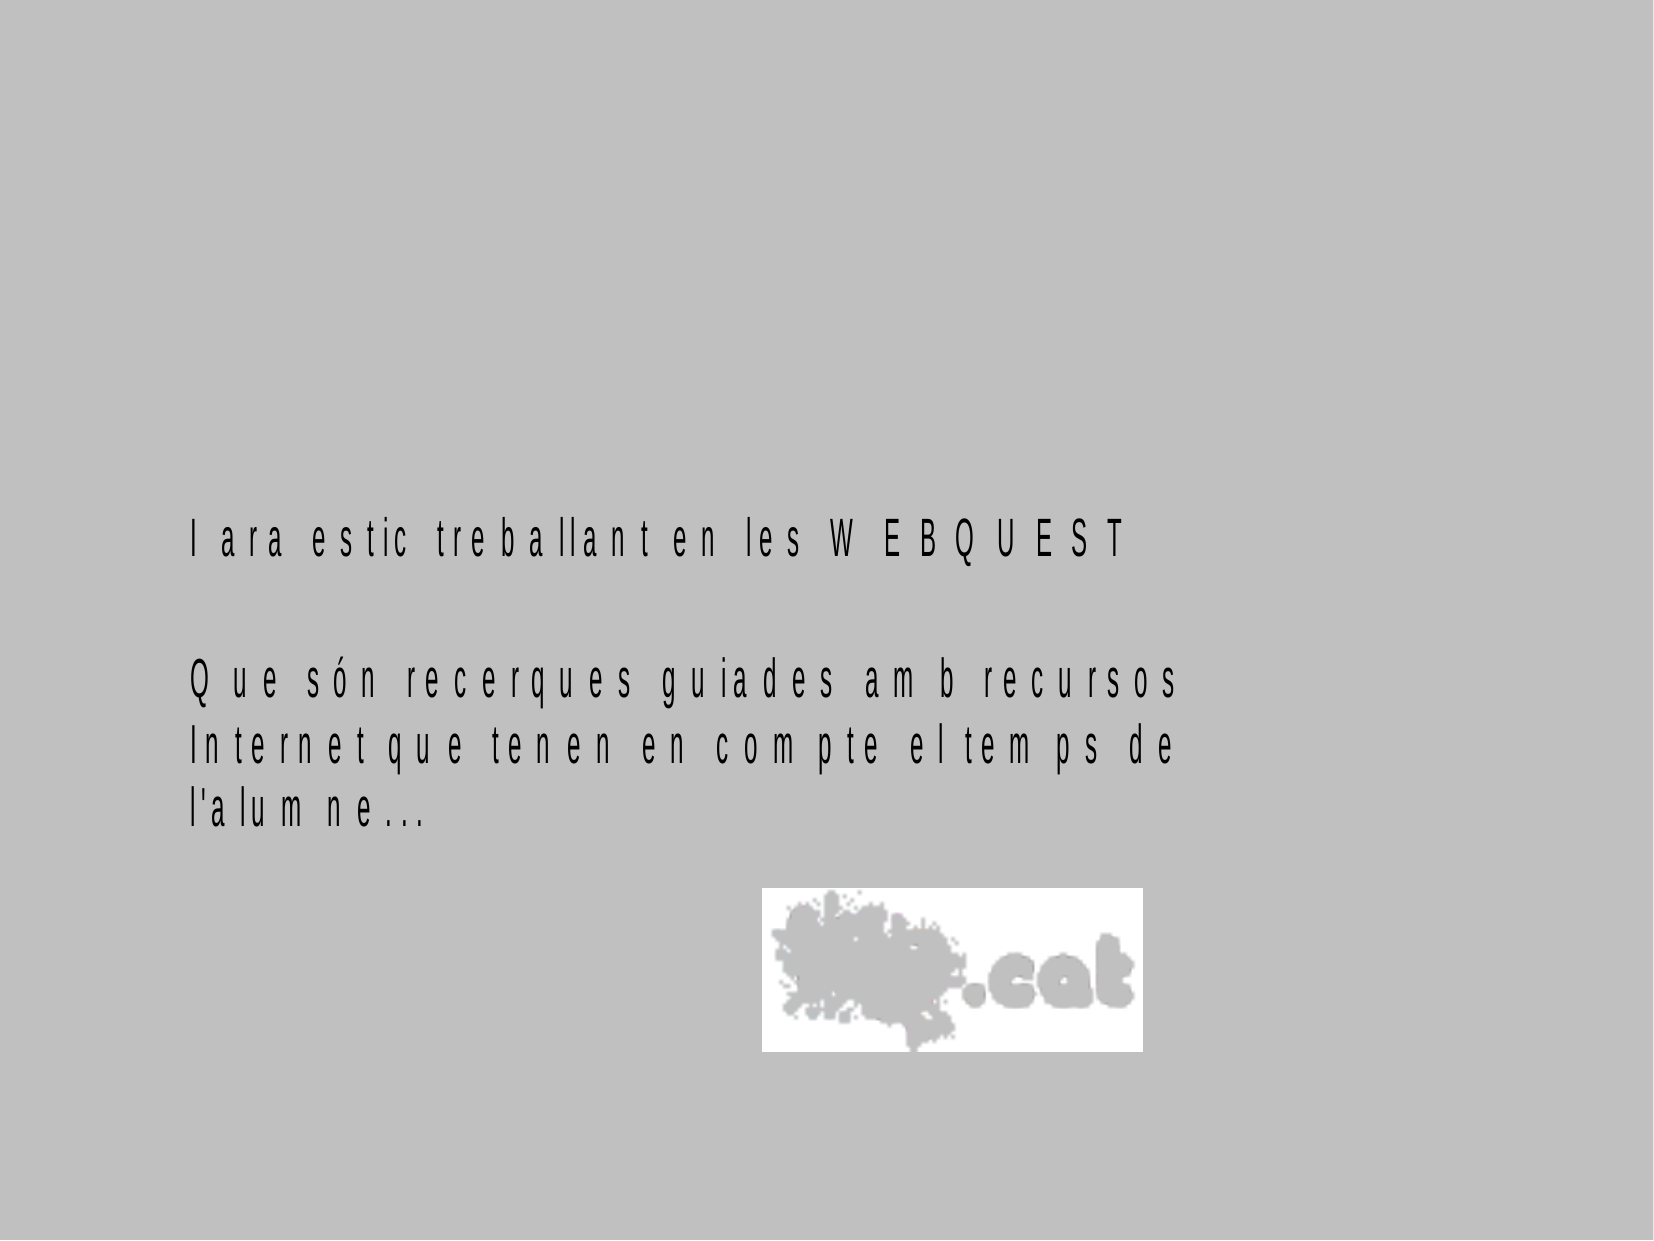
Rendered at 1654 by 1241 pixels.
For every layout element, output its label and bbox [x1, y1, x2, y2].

picture [59, 29, 1565, 1182]
